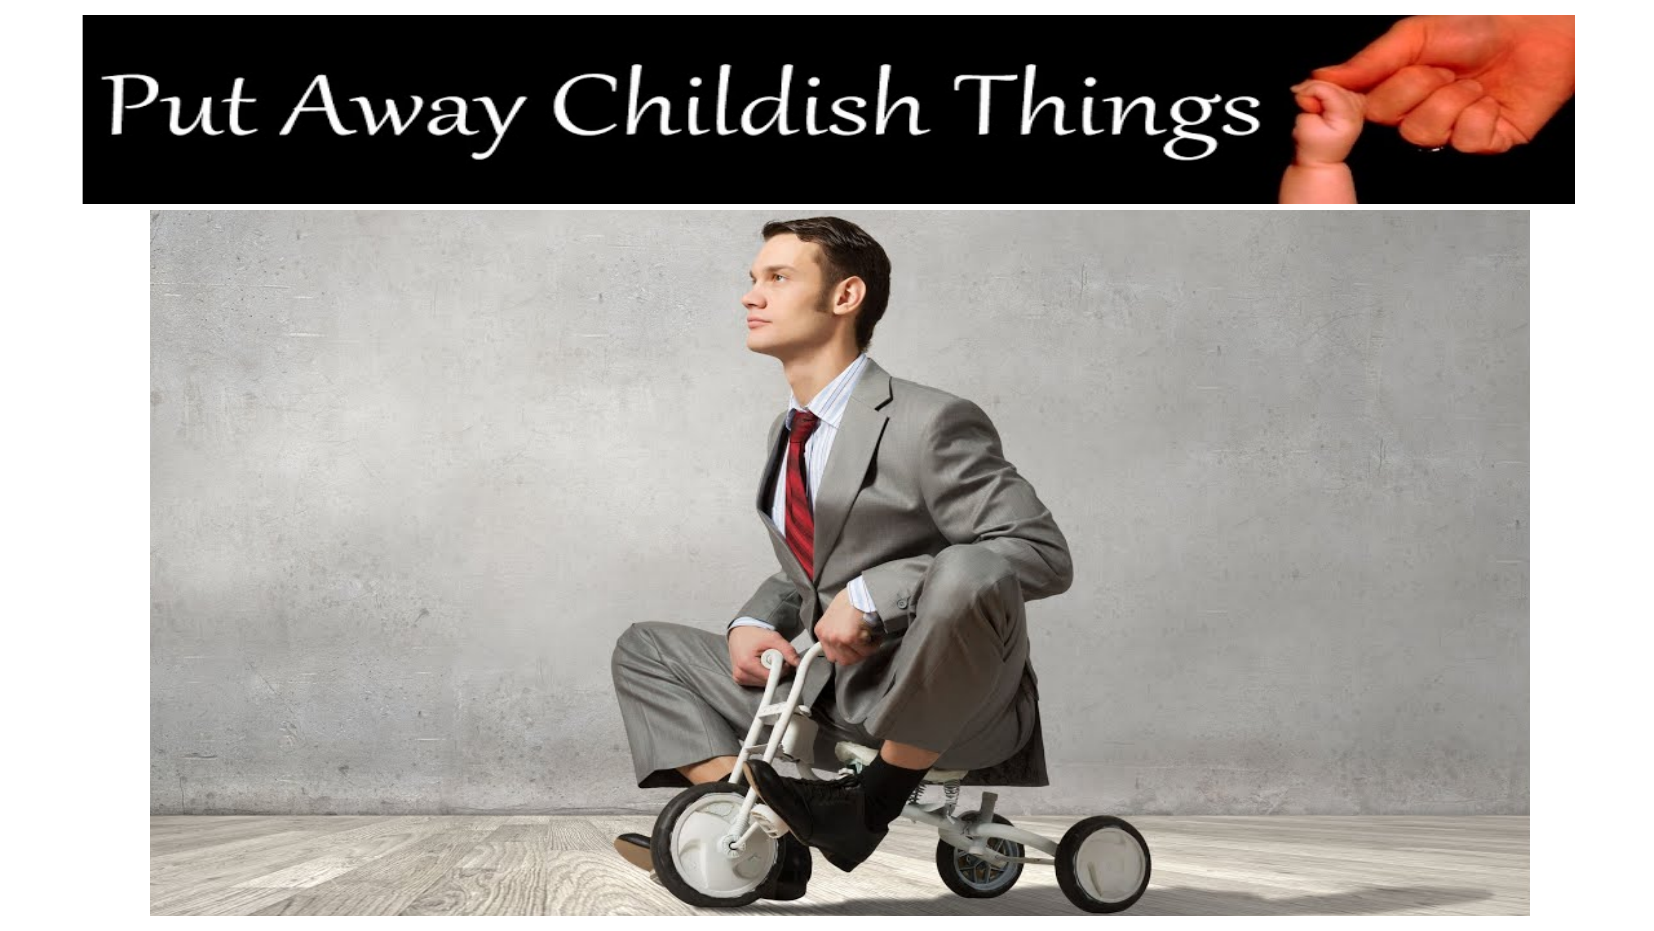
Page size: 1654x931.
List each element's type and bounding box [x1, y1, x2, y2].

picture [150, 210, 1530, 916]
picture [82, 15, 1576, 204]
